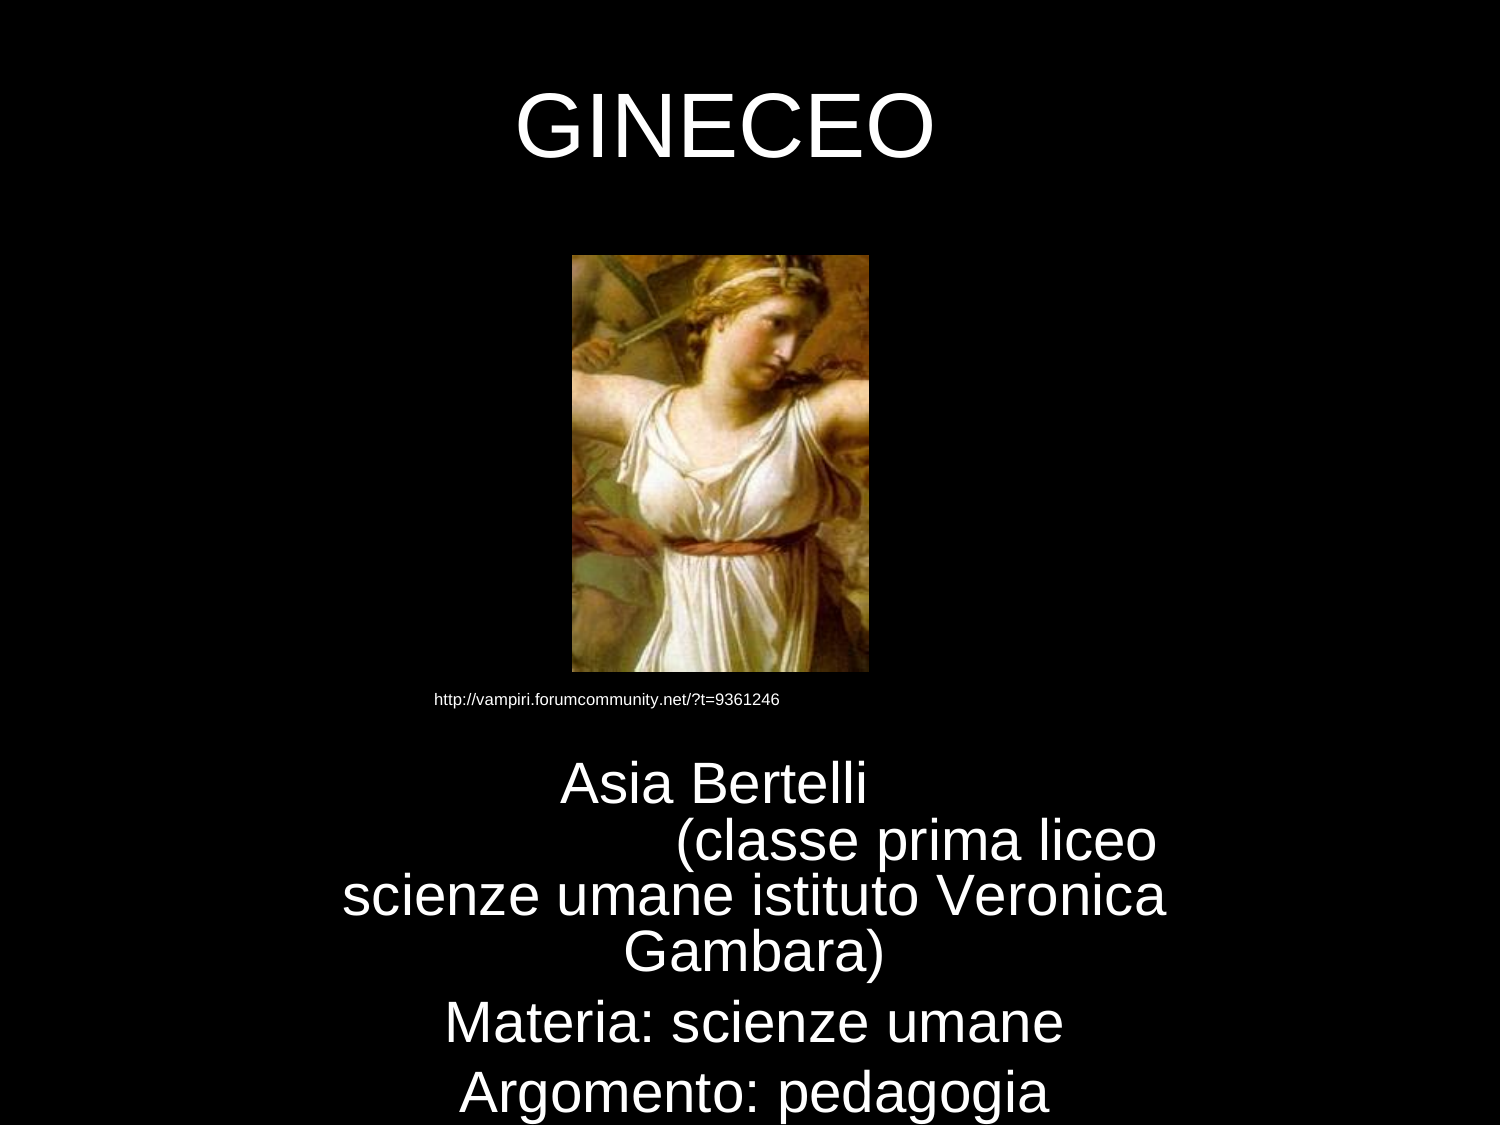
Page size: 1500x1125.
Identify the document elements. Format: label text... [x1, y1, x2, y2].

text_box http://vampiri.forumcommunity.net/?t=9361246 [419, 680, 796, 717]
subtitle Asia Bertelli (classe prima liceo scienze umane istituto Veronica Gambara) Materia: scienze umane Argomento: pedagogia [230, 751, 1281, 1125]
picture [572, 255, 869, 672]
title GINECEO [88, 0, 1364, 242]
